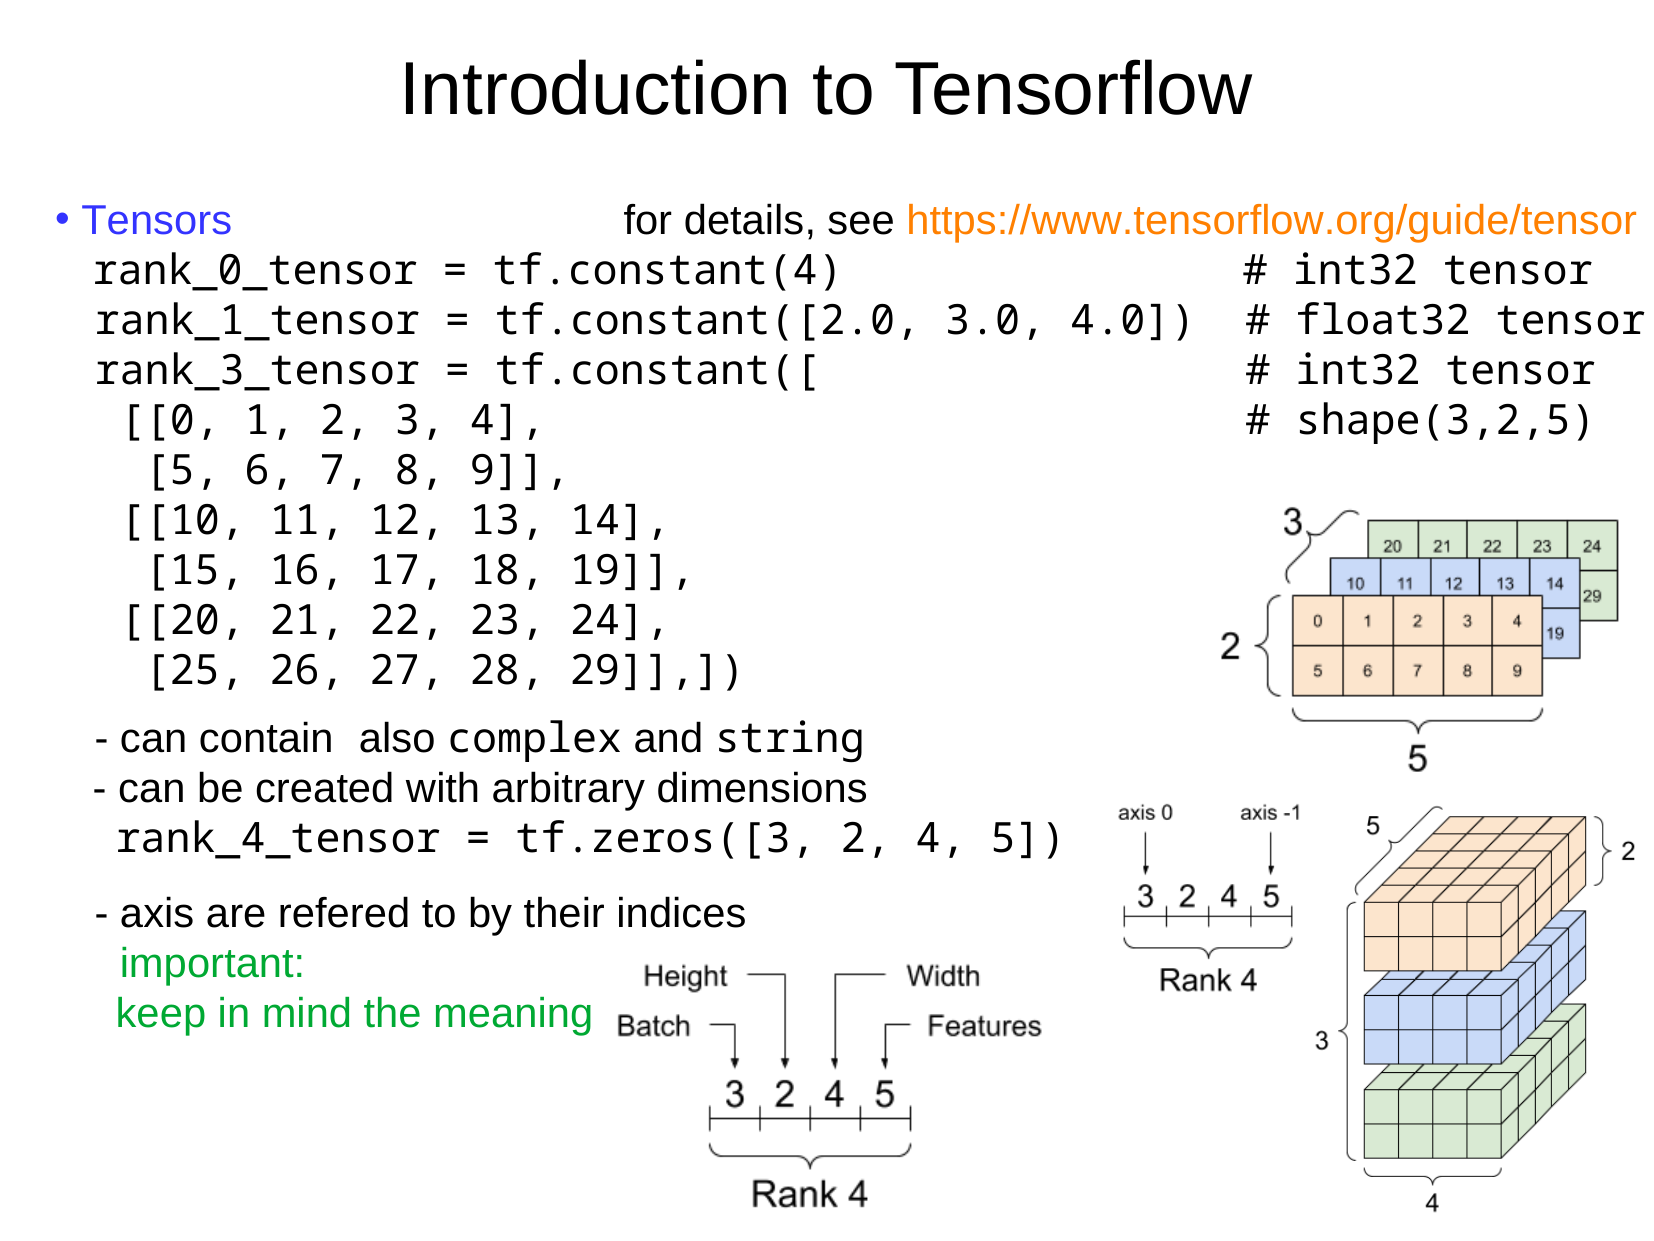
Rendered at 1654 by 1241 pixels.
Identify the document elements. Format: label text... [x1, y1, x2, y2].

title Introduction to Tensorflow [151, 0, 1502, 135]
picture [598, 944, 1048, 1224]
text_box Tensors for details, see https://www.tensorflow.org/guide/tensor rank_0_tensor = tf.constant(4) # int32 tensor rank_1_tensor = tf.constant([2.0, 3.0, 4.0]) # float32 tensor rank_3_tensor = tf.constant([ # int32 tensor [[0, 1, 2, 3, 4], # shape(3,2,5) [5, 6, 7, 8, 9]], [[10, 11, 12, 13, 14], [15, 16, 17, 18, 19]], [[20, 21, 22, 23, 24], [25, 26, 27, 28, 29]],]) - can contain also complex and string - can be created with arbitrary dimensions rank_4_tensor = tf.zeros([3, 2, 4, 5]) - axis are refered to by their indices important: keep in mind the meaning [40, 135, 1654, 1194]
picture [1181, 484, 1639, 786]
picture [1104, 791, 1645, 1223]
